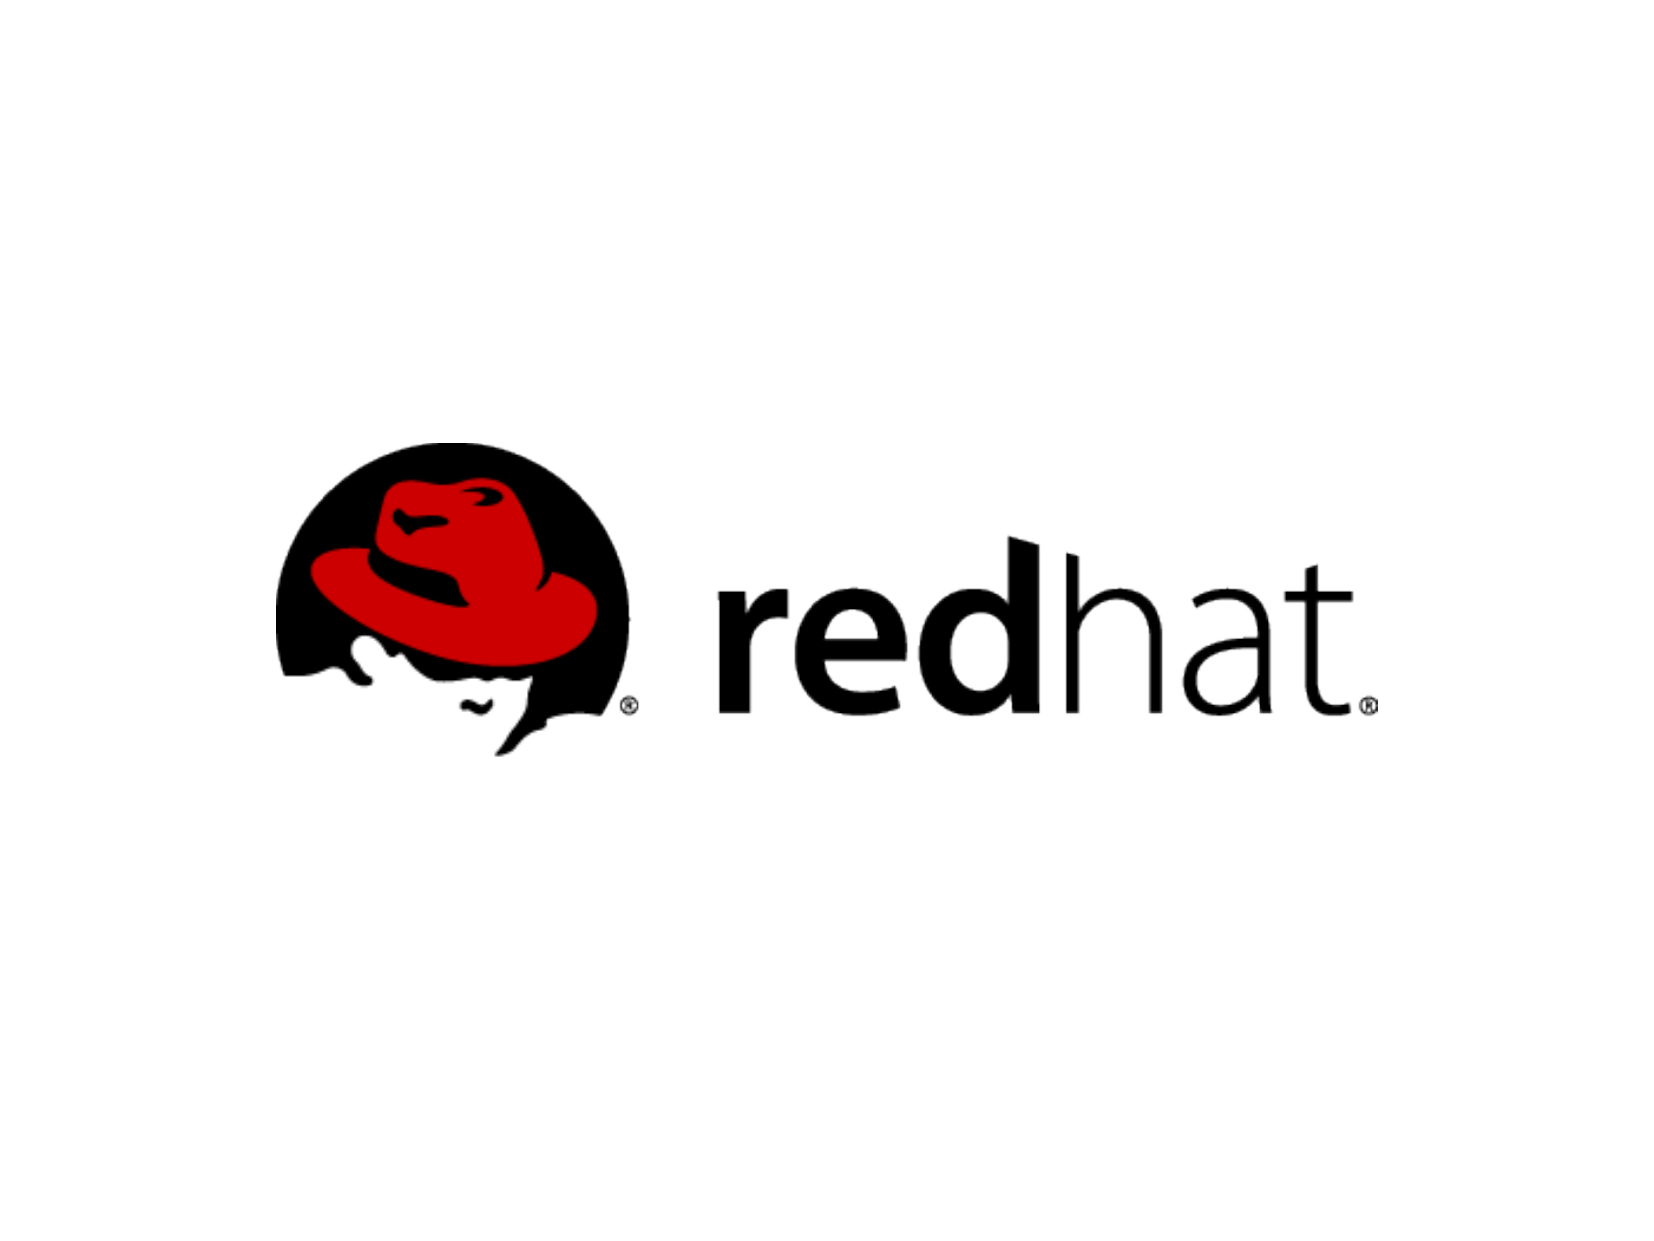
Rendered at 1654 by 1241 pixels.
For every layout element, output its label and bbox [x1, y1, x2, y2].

picture [276, 443, 1378, 797]
